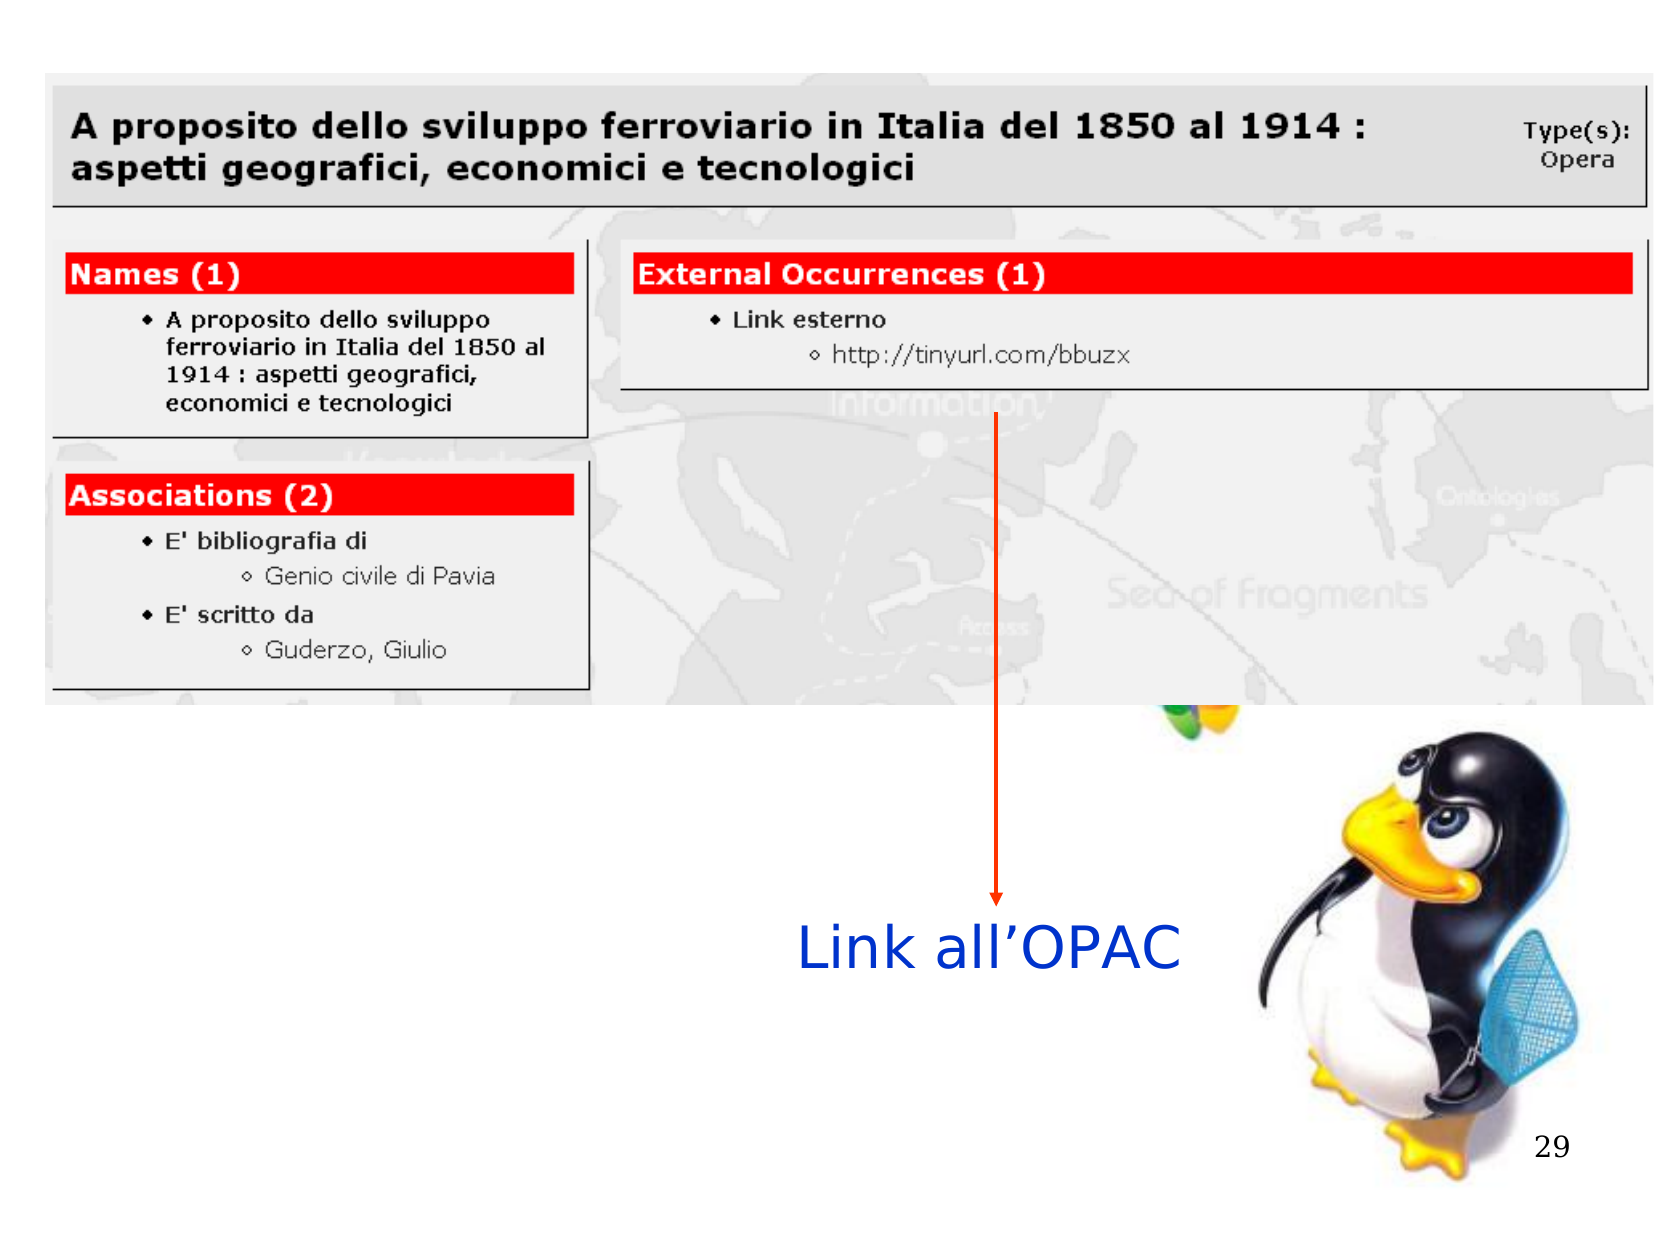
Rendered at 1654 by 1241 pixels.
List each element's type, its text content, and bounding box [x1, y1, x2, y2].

picture [45, 73, 1654, 1204]
text_box Link all’OPAC [553, 906, 1426, 990]
